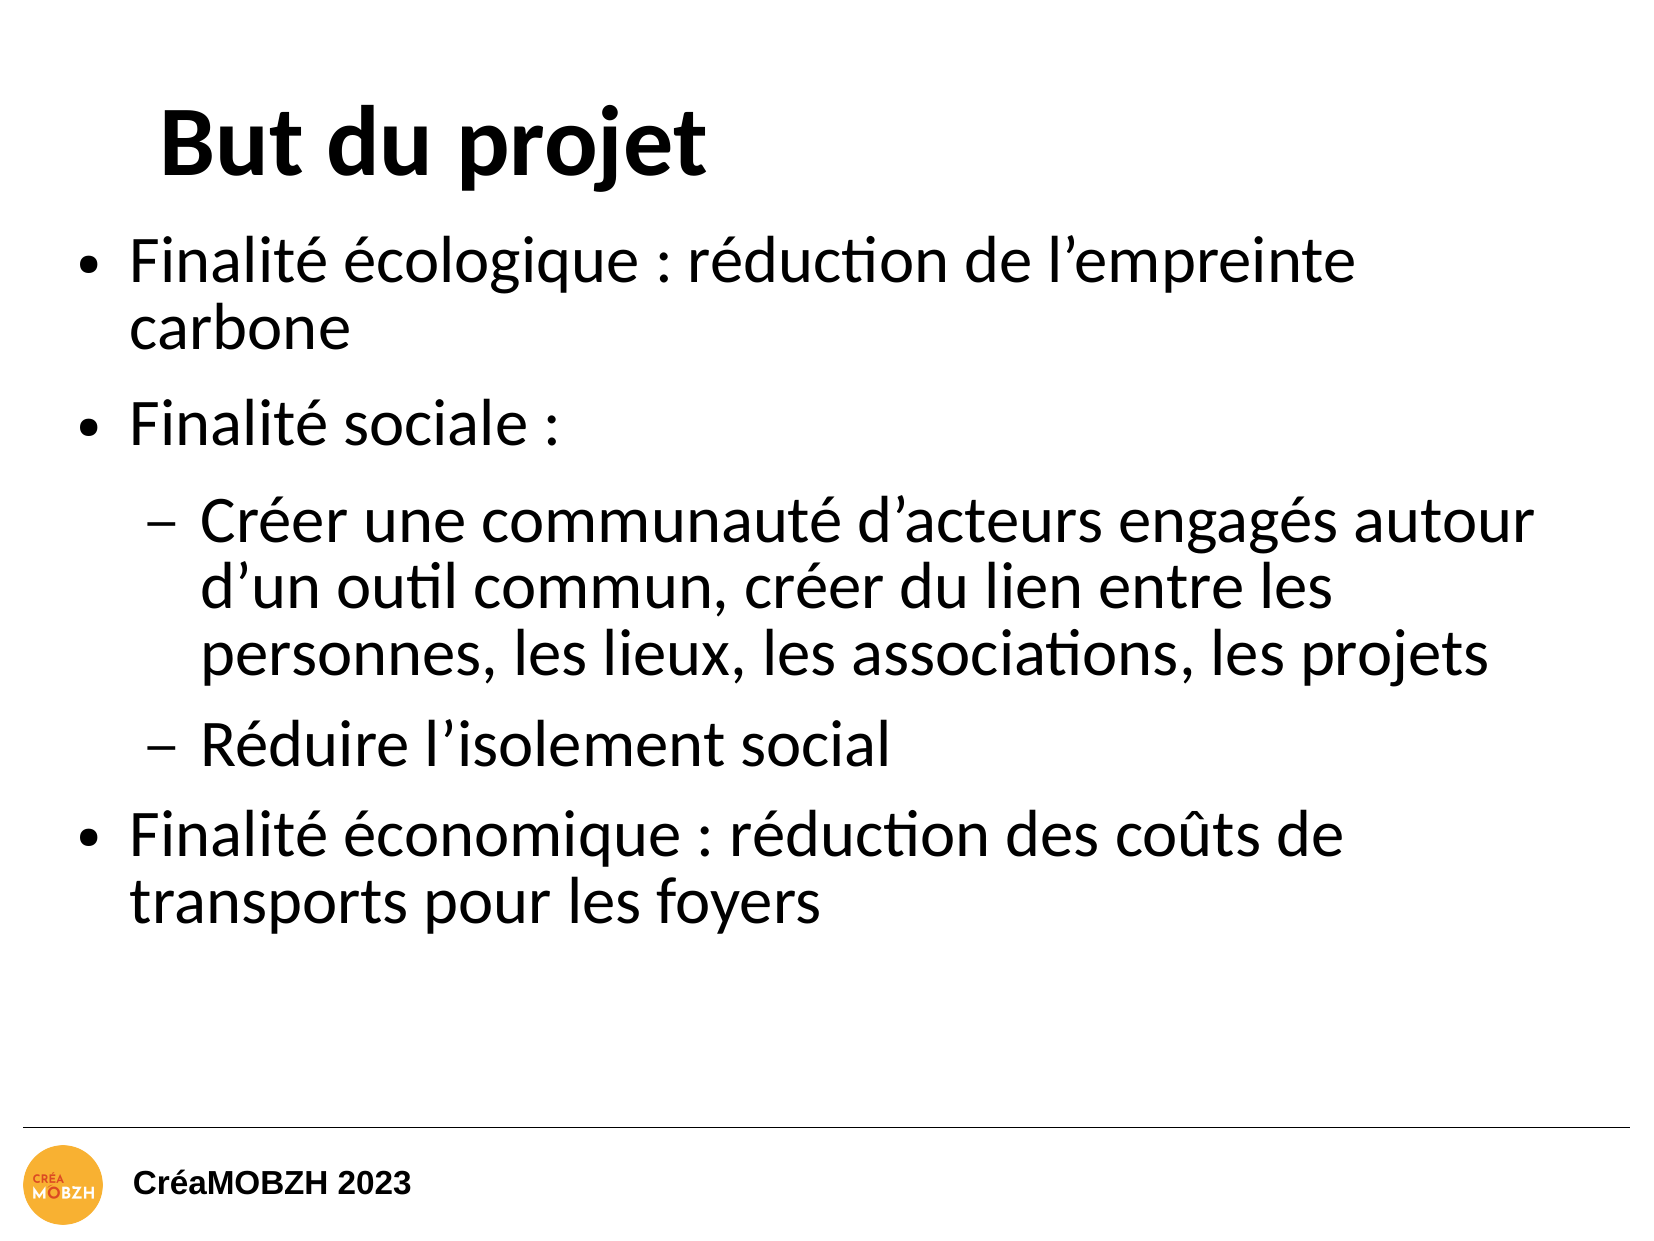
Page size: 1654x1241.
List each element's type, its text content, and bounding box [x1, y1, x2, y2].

text_box CréaMOBZH 2023 [118, 1157, 1040, 1210]
picture [23, 1145, 103, 1225]
title But du projet [11, 47, 1347, 255]
list Finalité écologique : réduction de l’empreinte carbone Finalité sociale : Créer une communauté d’acteurs engagés autour d’un outil commun, créer du lien entre les personnes, les lieux, les associations, les projets Réduire l’isolement social Finalité économique : réduction des coûts de transports pour les foyers [59, 232, 1548, 1052]
